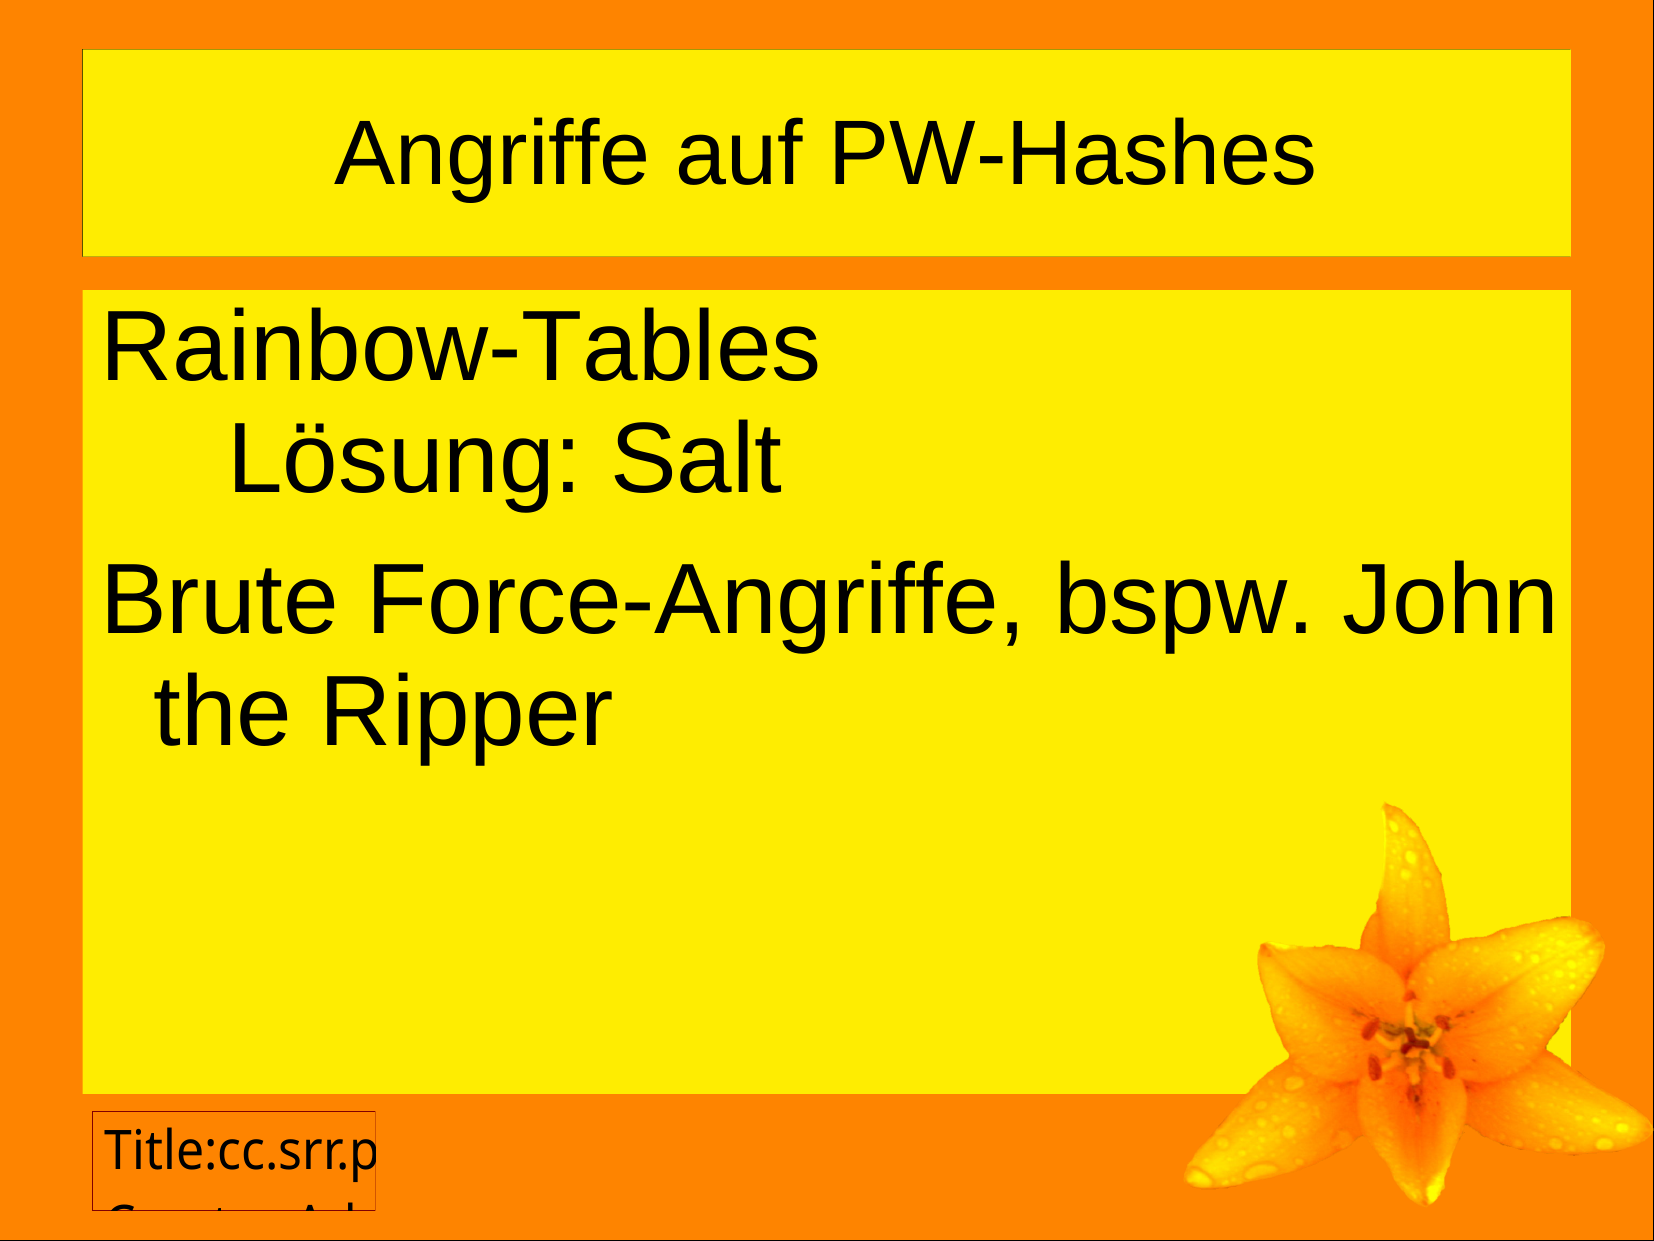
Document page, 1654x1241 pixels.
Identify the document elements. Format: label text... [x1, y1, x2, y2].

picture [88, 1108, 376, 1211]
title Angriffe auf PW-Hashes [82, 49, 1571, 257]
text_box [0, 0, 1654, 1241]
list Rainbow-Tables Lösung: Salt Brute Force-Angriffe, bspw. John the Ripper [82, 290, 1571, 1094]
picture [1181, 767, 1654, 1241]
